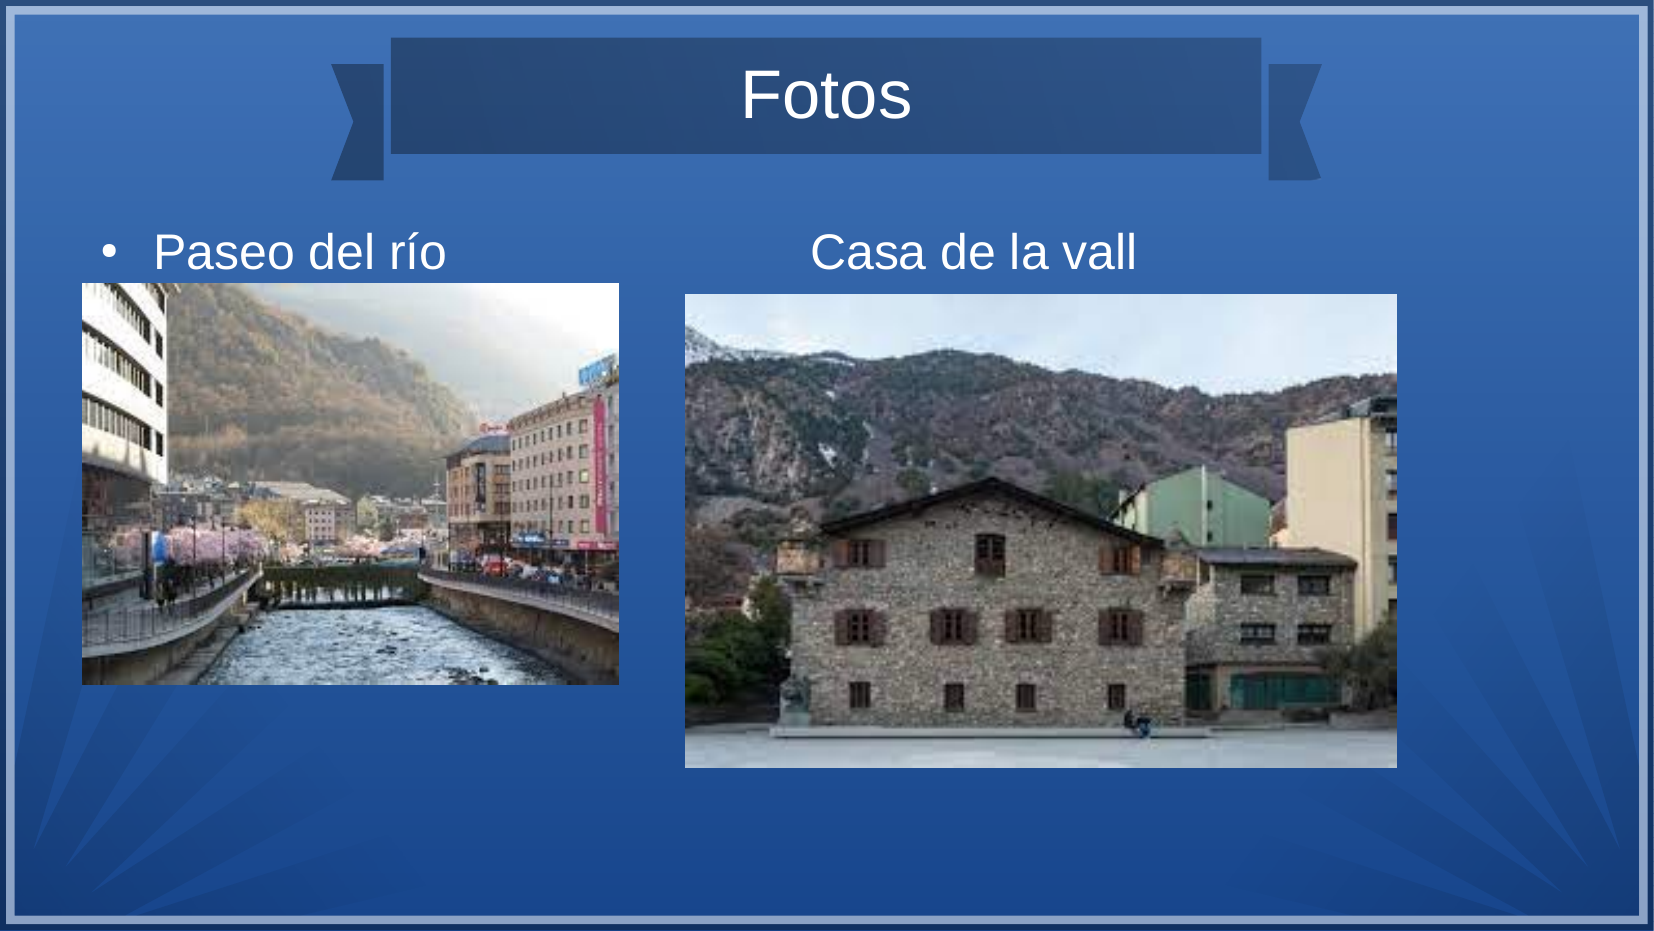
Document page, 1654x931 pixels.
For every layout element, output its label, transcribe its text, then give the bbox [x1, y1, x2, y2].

picture [82, 283, 619, 686]
list Paseo del río Casa de la vall [82, 224, 1571, 848]
title Fotos [389, 35, 1264, 154]
picture [685, 294, 1397, 768]
